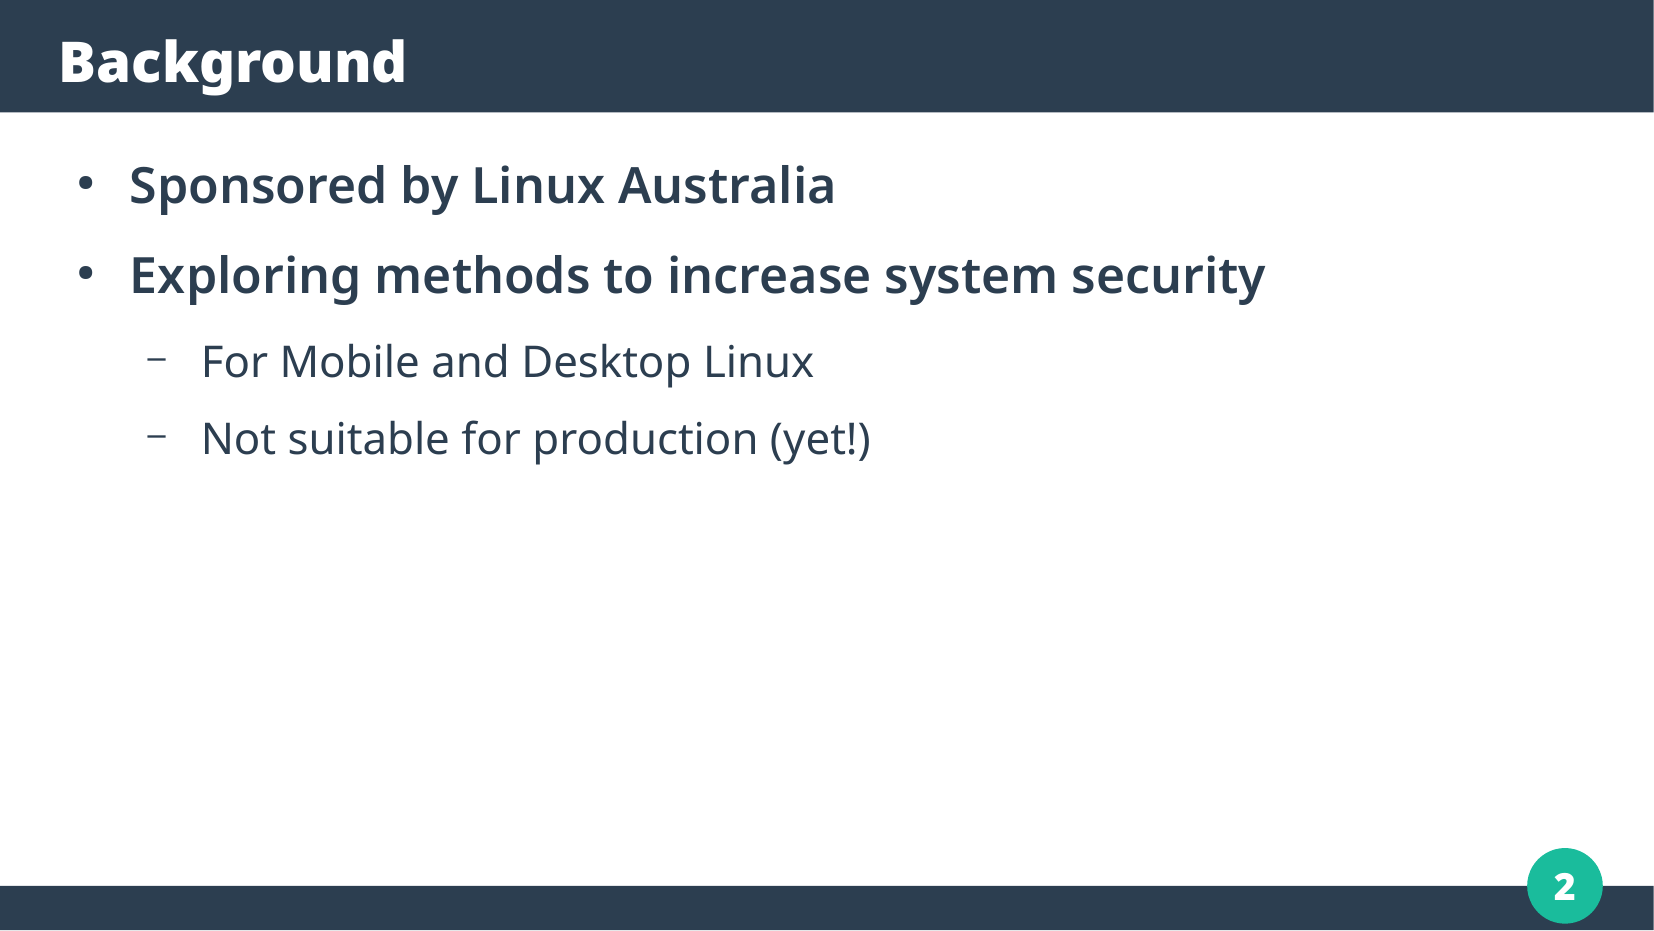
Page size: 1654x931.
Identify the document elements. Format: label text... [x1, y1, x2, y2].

title Background [59, 1, 1595, 120]
list Sponsored by Linux Australia Exploring methods to increase system security For Mobile and Desktop Linux Not suitable for production (yet!) [59, 150, 1595, 864]
